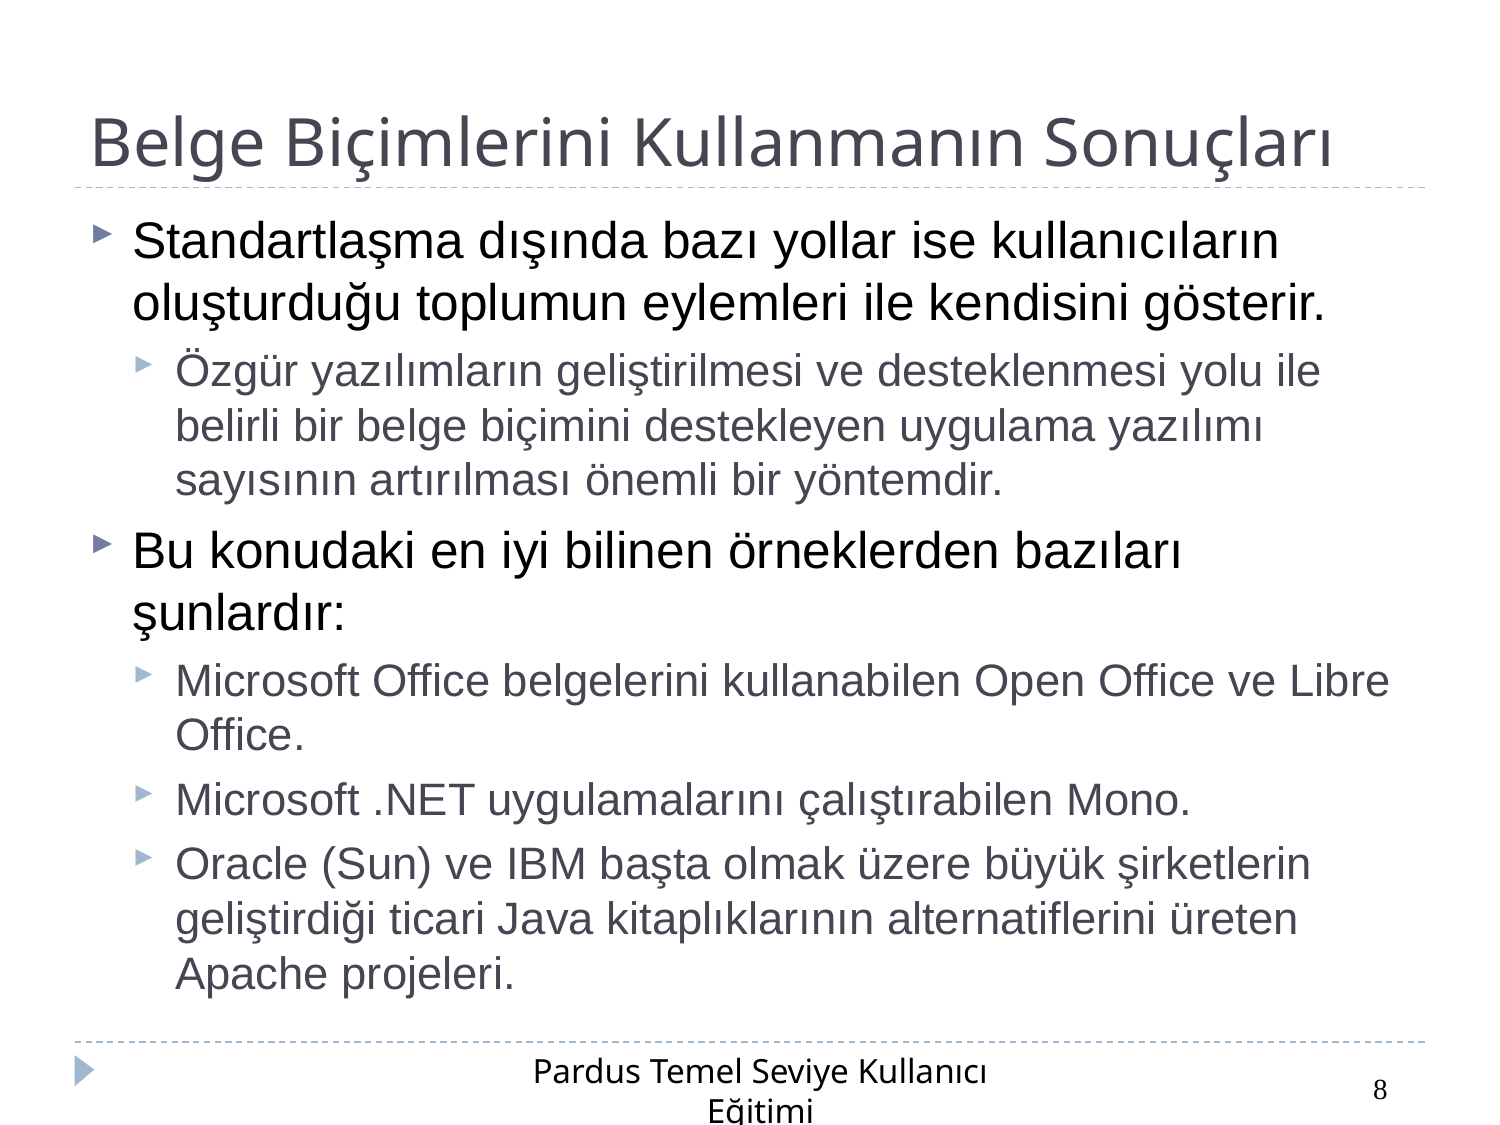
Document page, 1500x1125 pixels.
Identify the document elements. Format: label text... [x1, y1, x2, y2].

list Standartlaşma dışında bazı yollar ise kullanıcıların oluşturduğu toplumun eylemleri ile kendisini gösterir. Özgür yazılımların geliştirilmesi ve desteklenmesi yolu ile belirli bir belge biçimini destekleyen uygulama yazılımı sayısının artırılması önemli bir yöntemdir. Bu konudaki en iyi bilinen örneklerden bazıları şunlardır: Microsoft Office belgelerini kullanabilen Open Office ve Libre Office. Microsoft .NET uygulamalarını çalıştırabilen Mono. Oracle (Sun) ve IBM başta olmak üzere büyük şirketlerin geliştirdiği ticari Java kitaplıklarının alternatiflerini üreten Apache projeleri. [75, 200, 1425, 1010]
title Belge Biçimlerini Kullanmanın Sonuçları [75, 24, 1425, 188]
